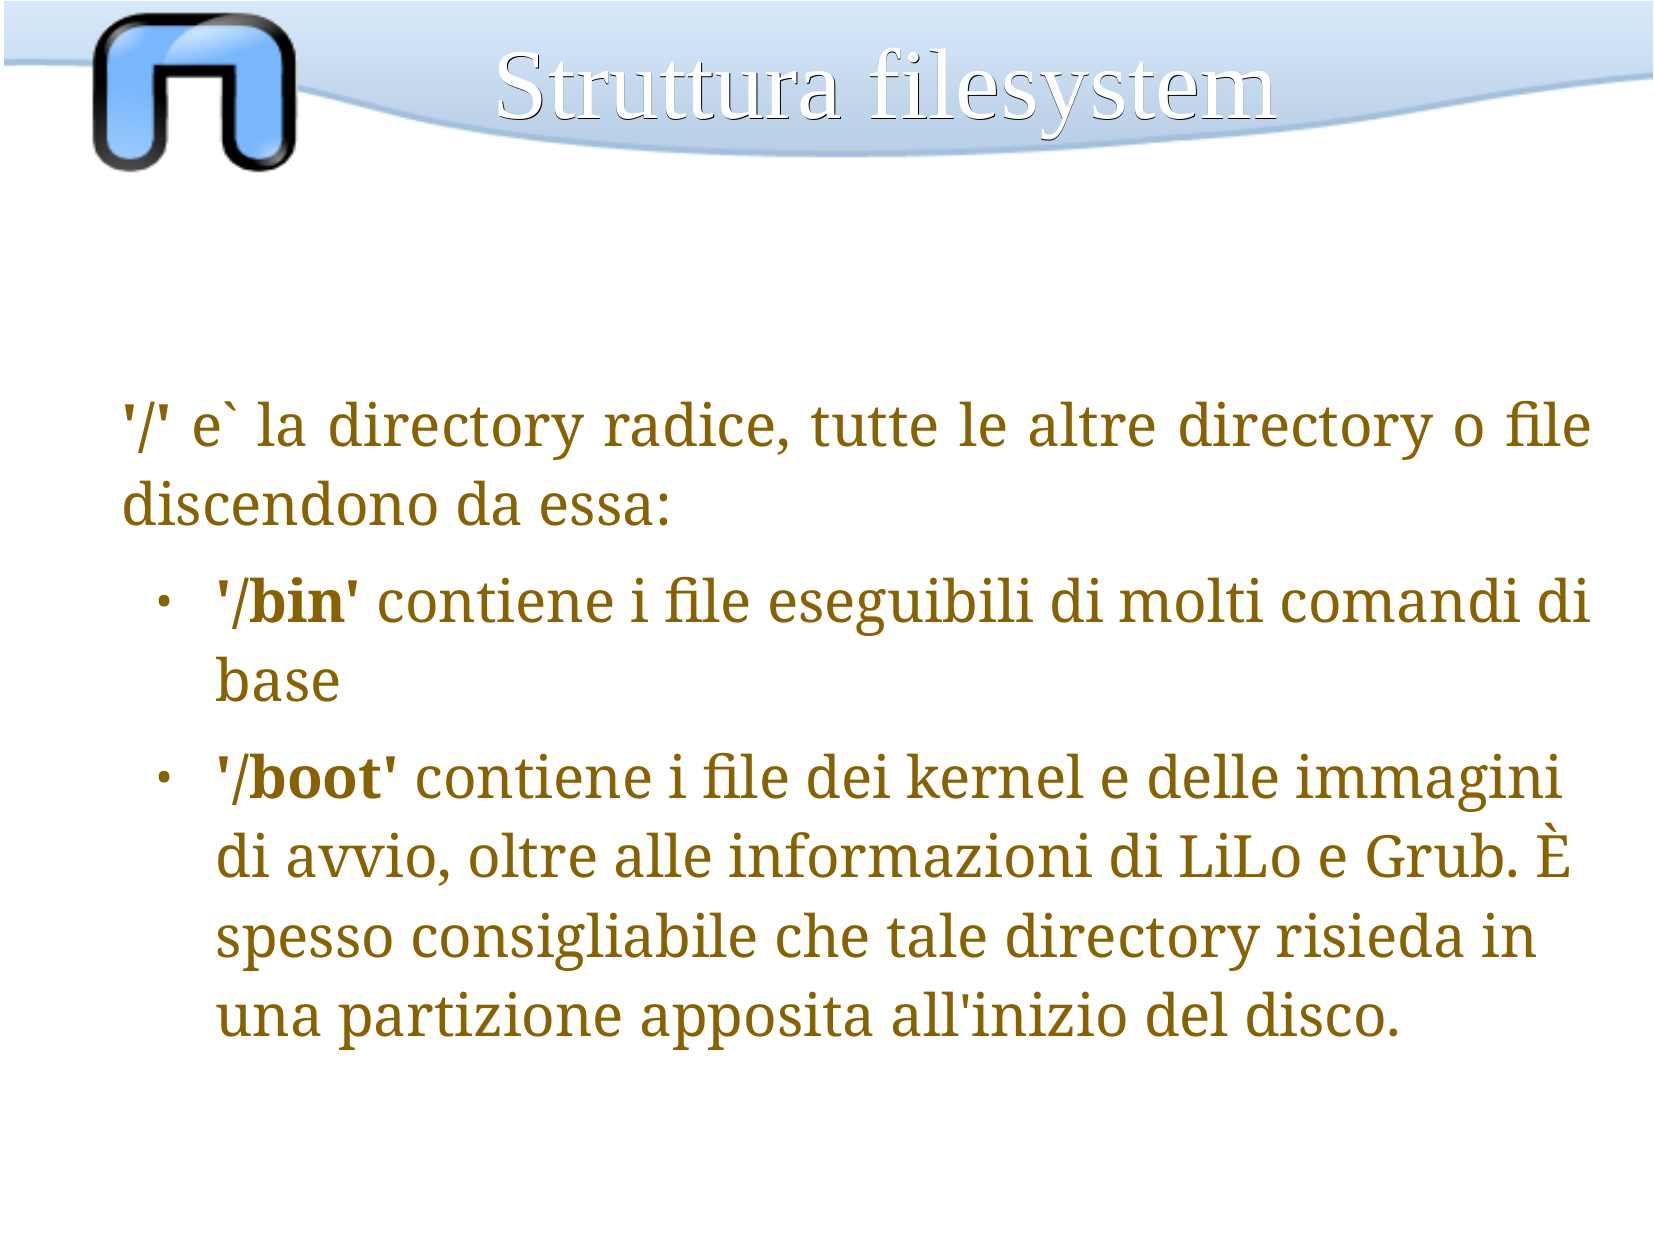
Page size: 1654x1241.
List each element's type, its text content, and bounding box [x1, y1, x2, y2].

text_box Struttura filesystem [472, 29, 1300, 266]
list '/' e` la directory radice, tutte le altre directory o file discendono da essa: '/bin' contiene i file eseguibili di molti comandi di base '/boot' contiene i file dei kernel e delle immagini di avvio, oltre alle informazioni di LiLo e Grub. È spesso consigliabile che tale directory risieda in una partizione apposita all'inizio del disco. [121, 383, 1595, 1166]
picture [0, 0, 1654, 1241]
